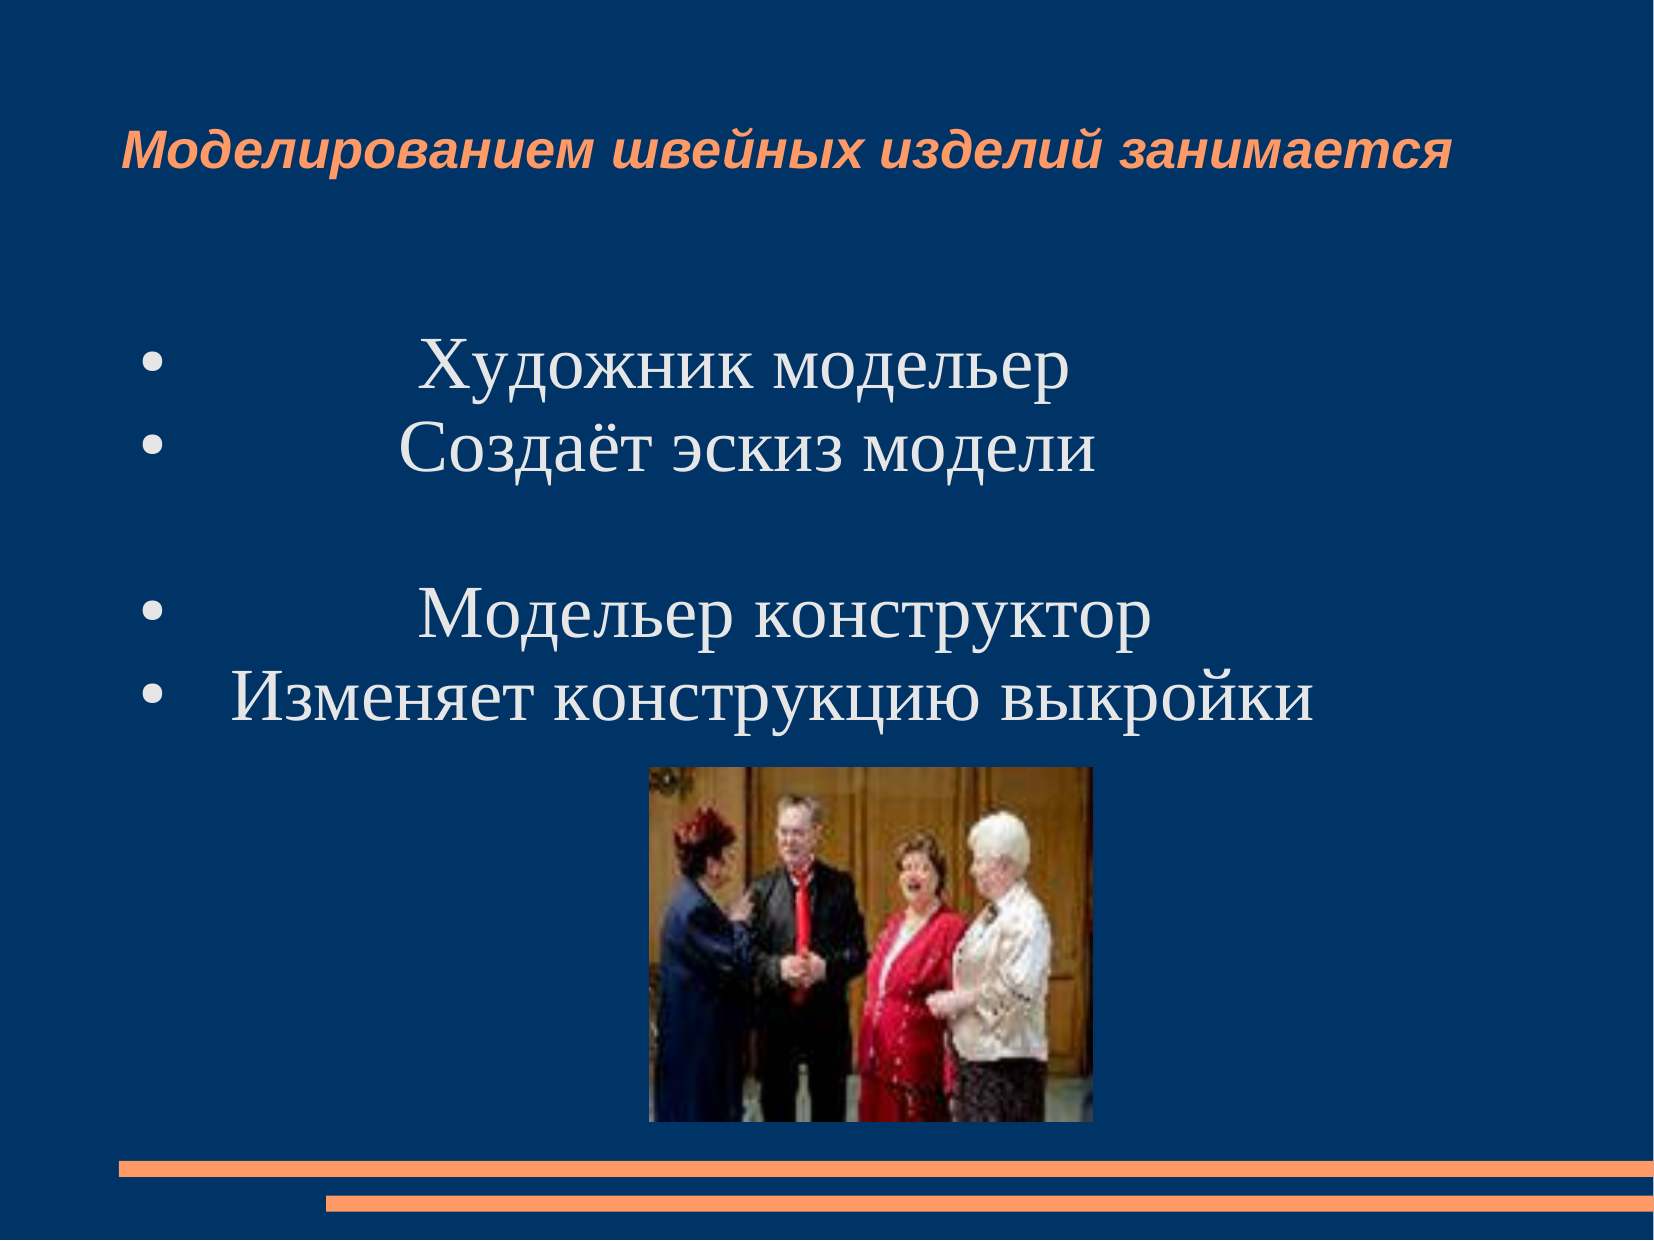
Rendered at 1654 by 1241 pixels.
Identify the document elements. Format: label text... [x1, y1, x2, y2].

picture [649, 767, 1093, 1123]
list Художник модельер Создаёт эскиз модели Модельер конструктор Изменяет конструкцию выкройки [121, 322, 1561, 1132]
title Моделированием швейных изделий занимается [121, 46, 1534, 254]
